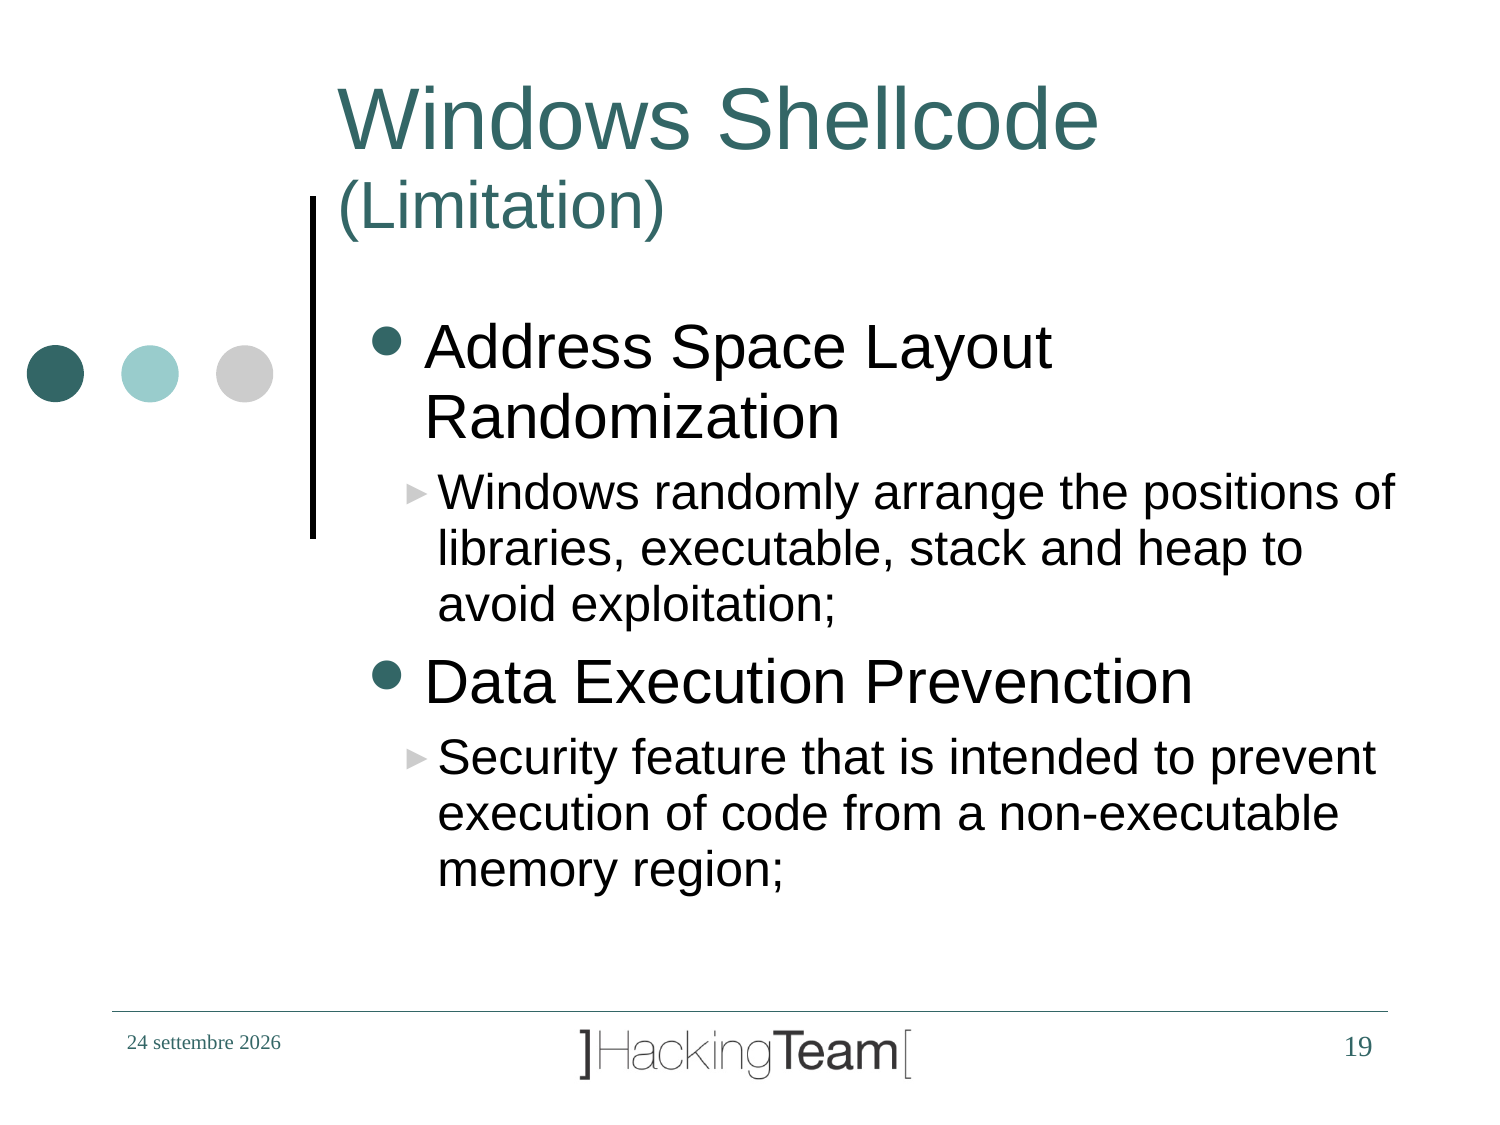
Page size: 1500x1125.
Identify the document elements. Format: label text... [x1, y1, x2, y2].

list Address Space Layout Randomization Windows randomly arrange the positions of libraries, executable, stack and heap to avoid exploitation; Data Execution Prevenction Security feature that is intended to prevent execution of code from a non-executable memory region; [249, 312, 1401, 1056]
title Windows Shellcode (Limitation) [337, 31, 1401, 282]
picture [574, 1056, 916, 1084]
